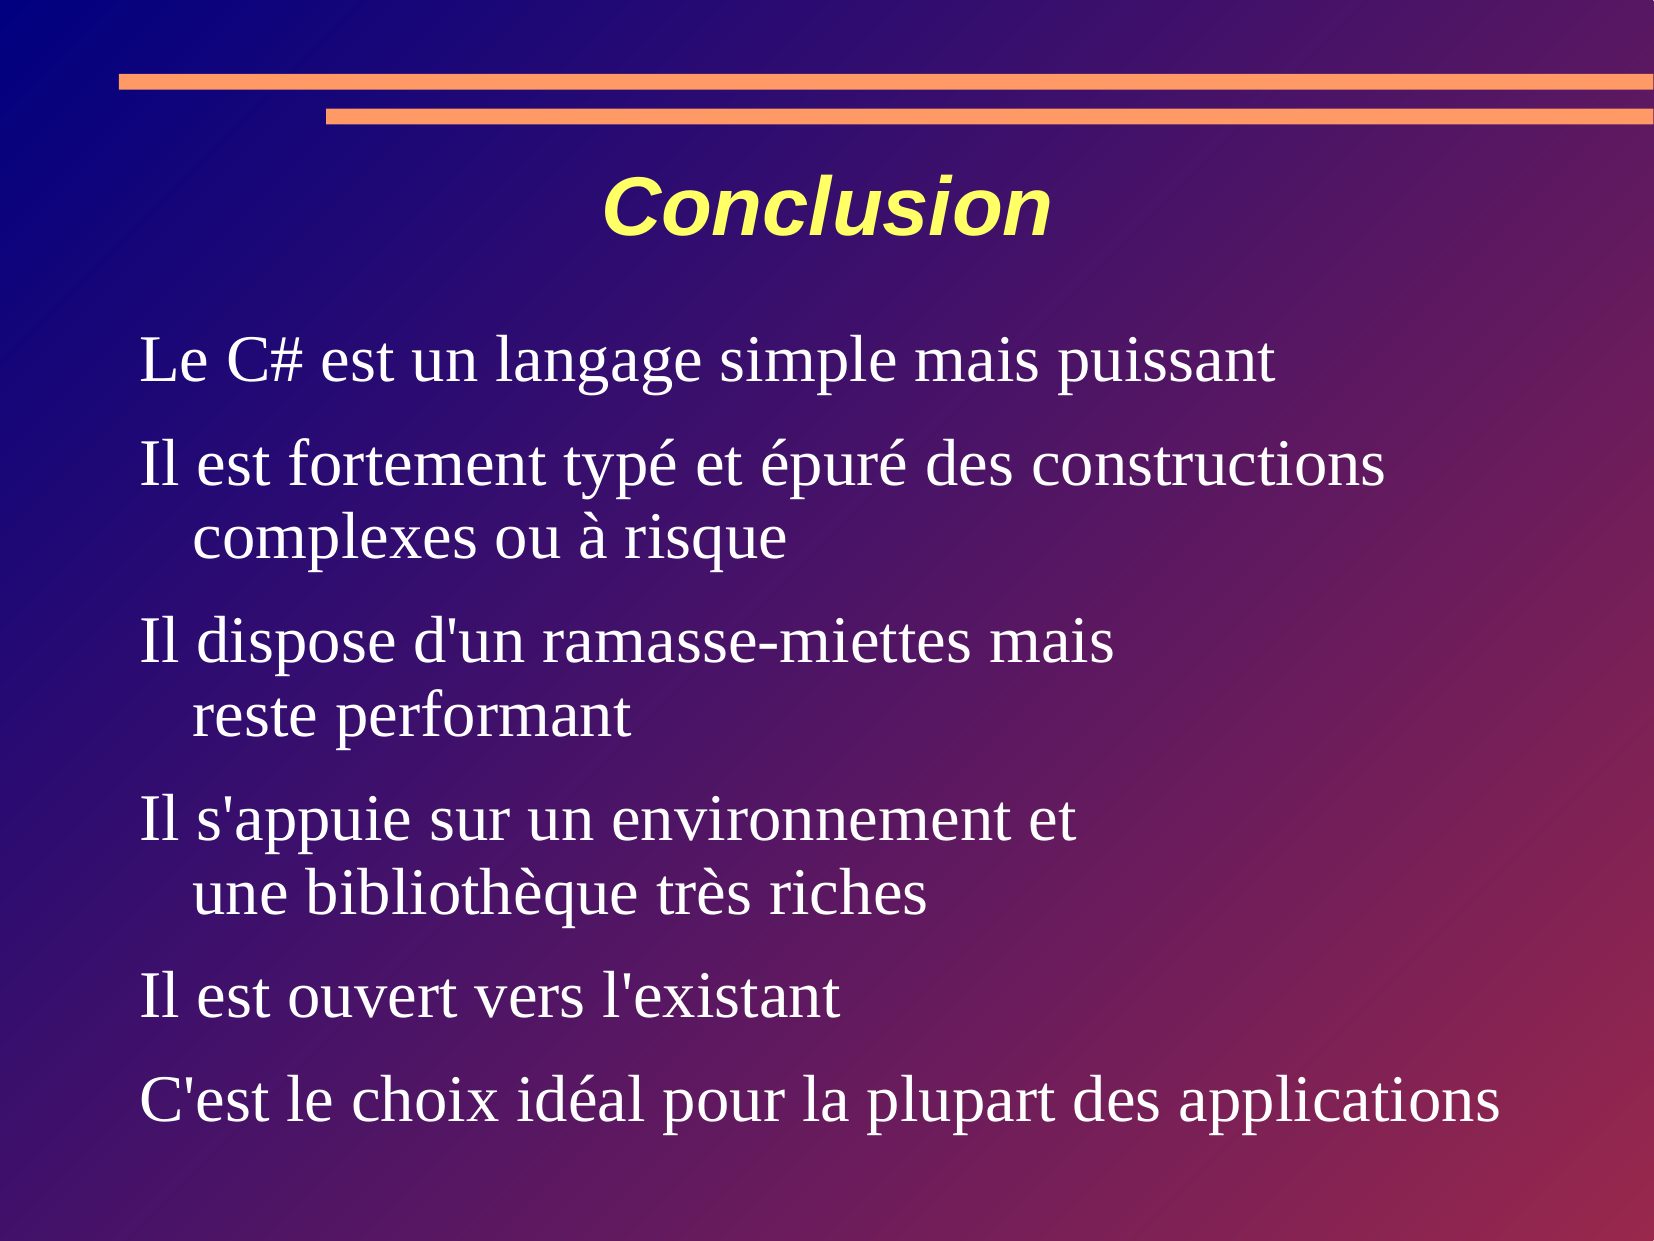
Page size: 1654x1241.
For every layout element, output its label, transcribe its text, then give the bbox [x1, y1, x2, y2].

list Le C# est un langage simple mais puissant Il est fortement typé et épuré des constructions complexes ou à risque Il dispose d'un ramasse-miettes mais reste performant Il s'appuie sur un environnement et une bibliothèque très riches Il est ouvert vers l'existant C'est le choix idéal pour la plupart des applications [121, 321, 1589, 1137]
title Conclusion [121, 102, 1534, 311]
